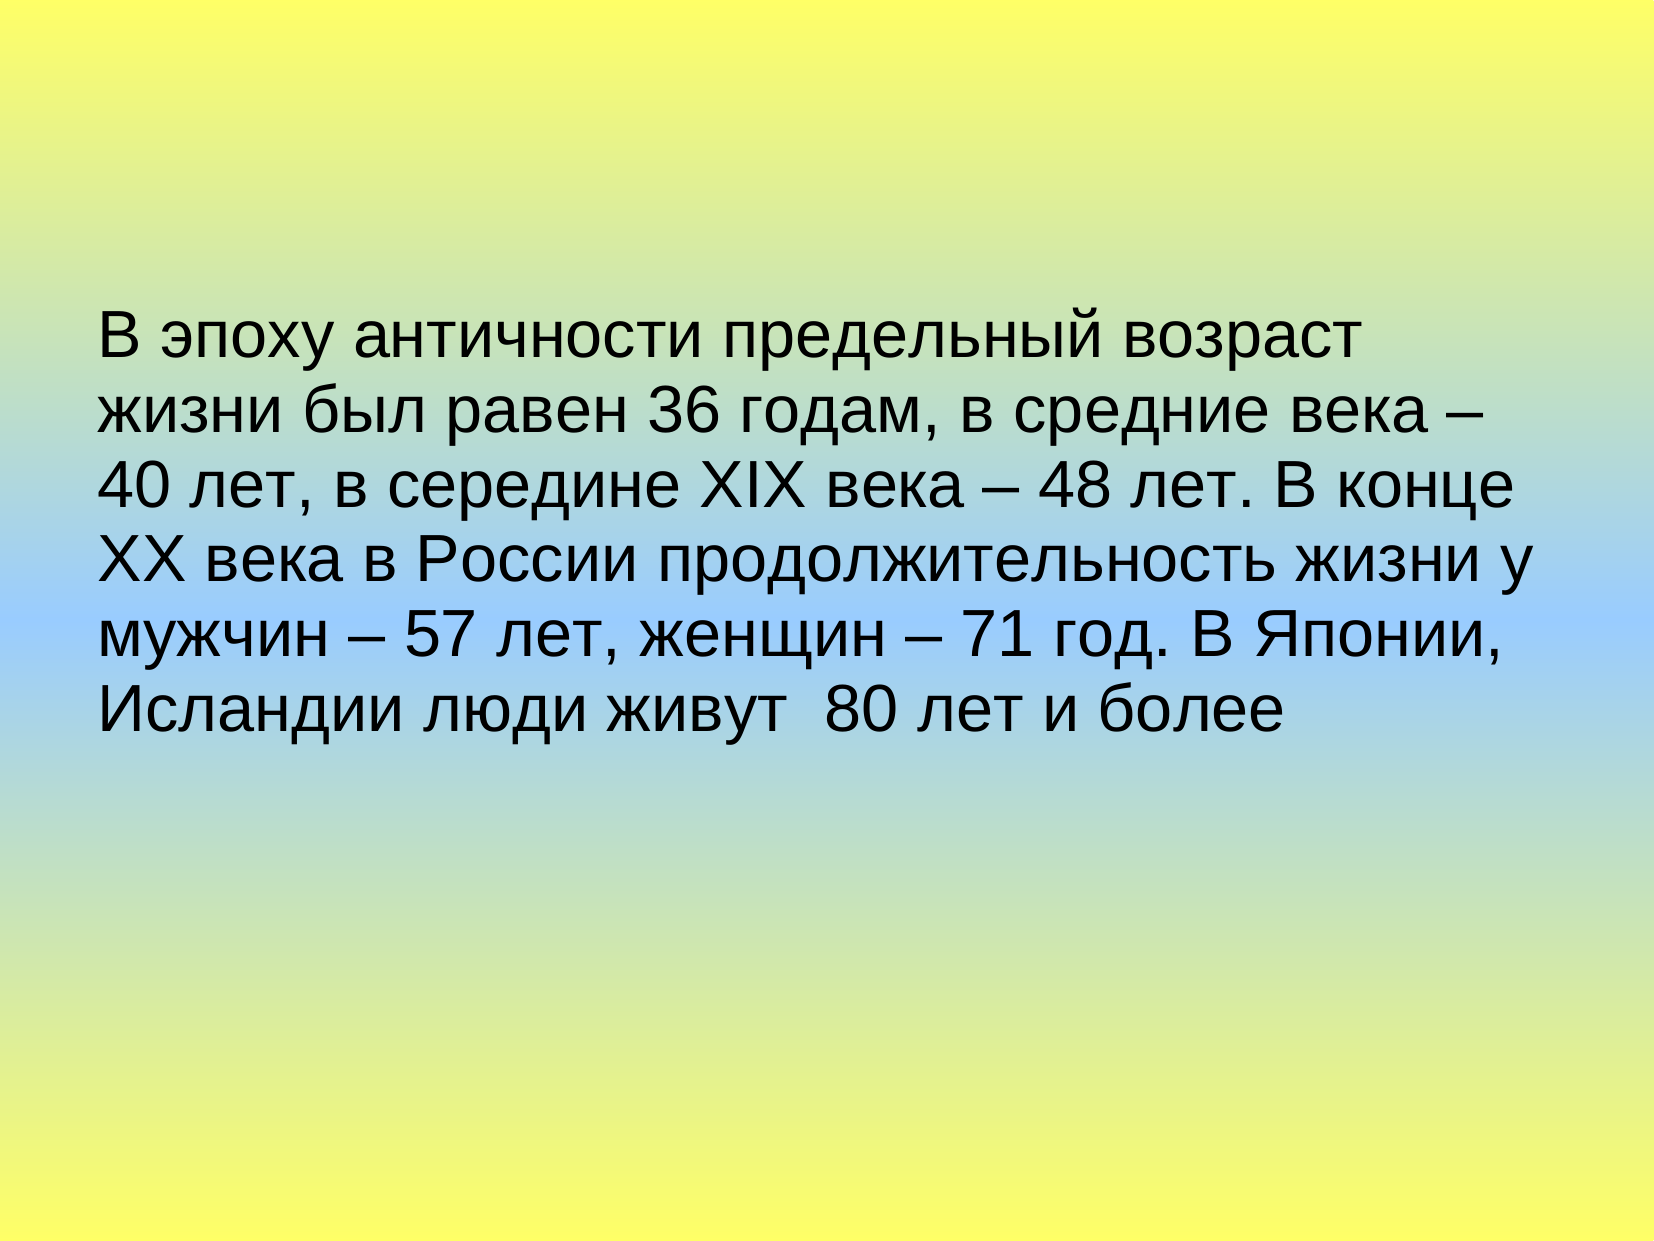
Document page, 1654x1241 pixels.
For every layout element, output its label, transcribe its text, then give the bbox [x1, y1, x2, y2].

list В эпоху античности предельный возраст жизни был равен 36 годам, в средние века – 40 лет, в середине XIX века – 48 лет. В конце XX века в России продолжительность жизни у мужчин – 57 лет, женщин – 71 год. В Японии, Исландии люди живут 80 лет и более [82, 289, 1571, 1108]
